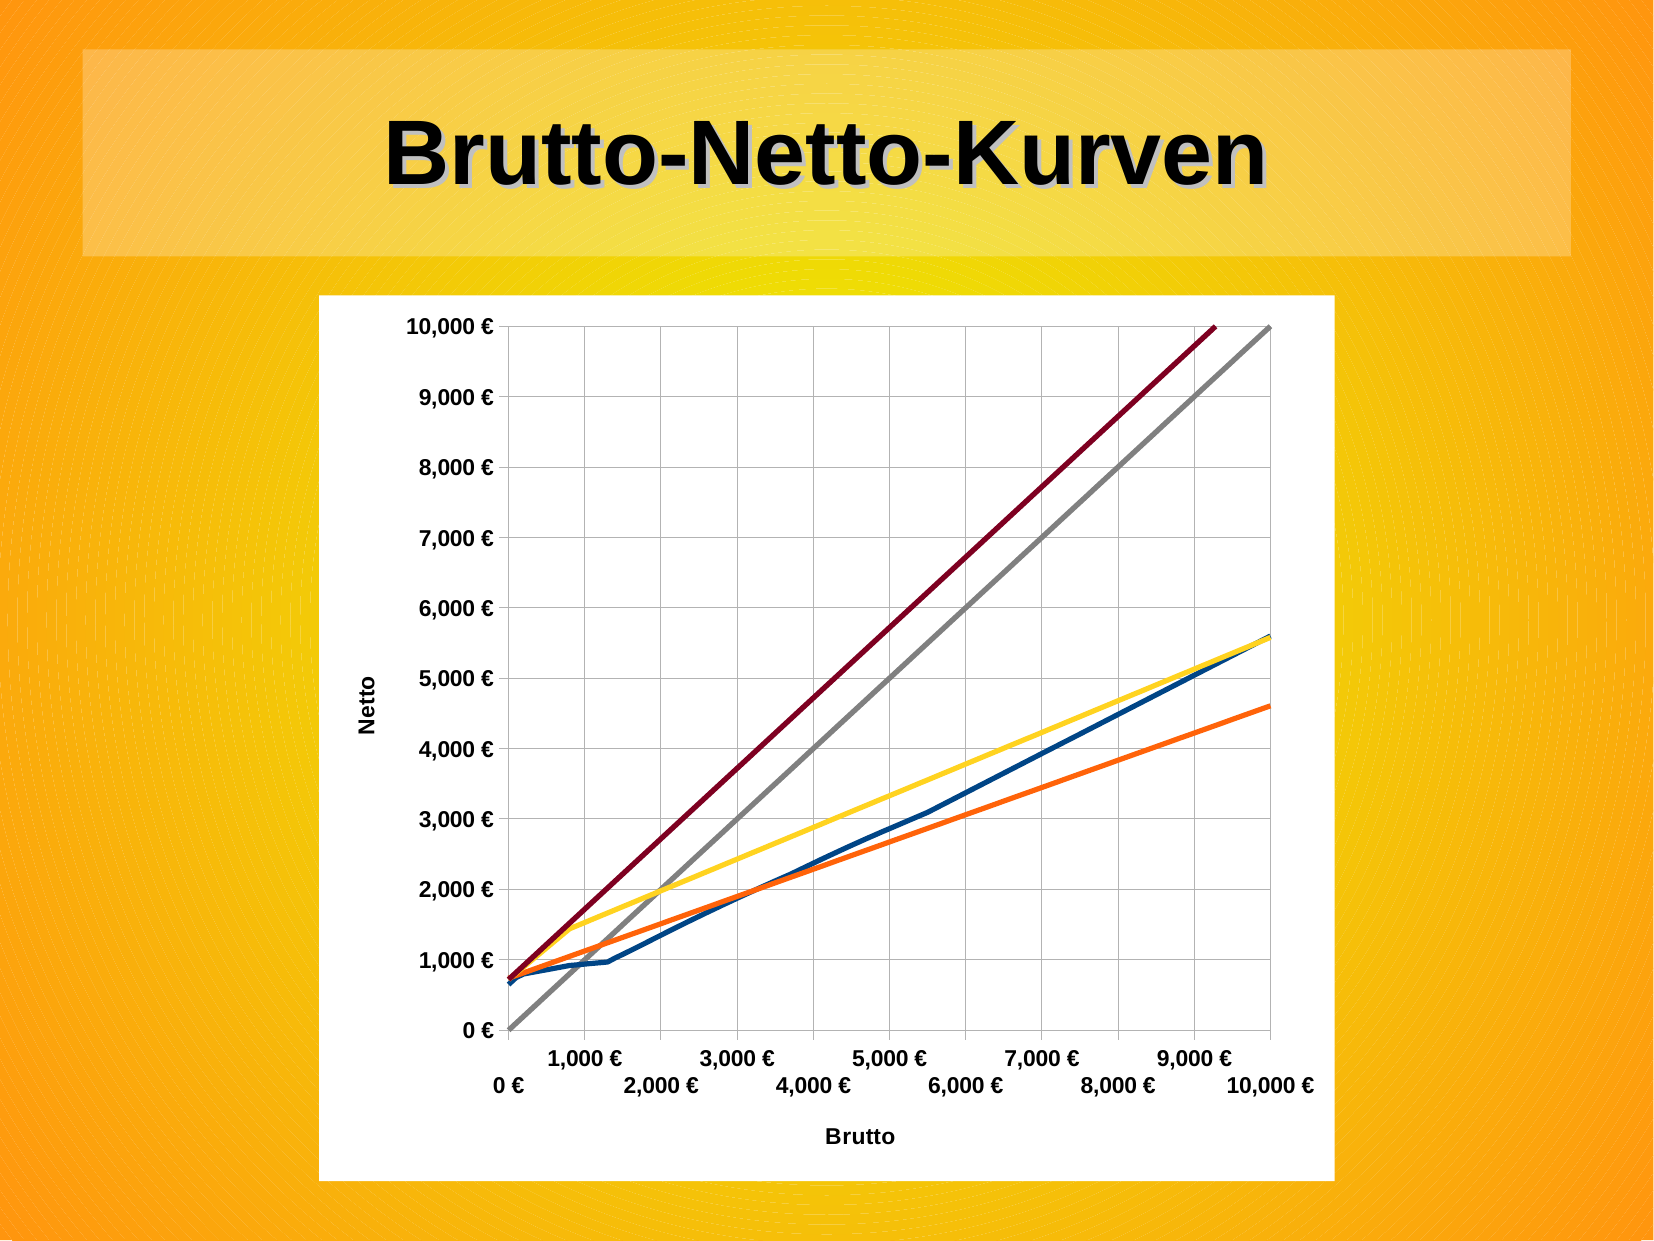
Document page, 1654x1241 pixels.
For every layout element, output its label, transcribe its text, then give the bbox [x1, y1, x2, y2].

chart [319, 295, 1335, 1182]
title Brutto-Netto-Kurven [82, 49, 1571, 257]
